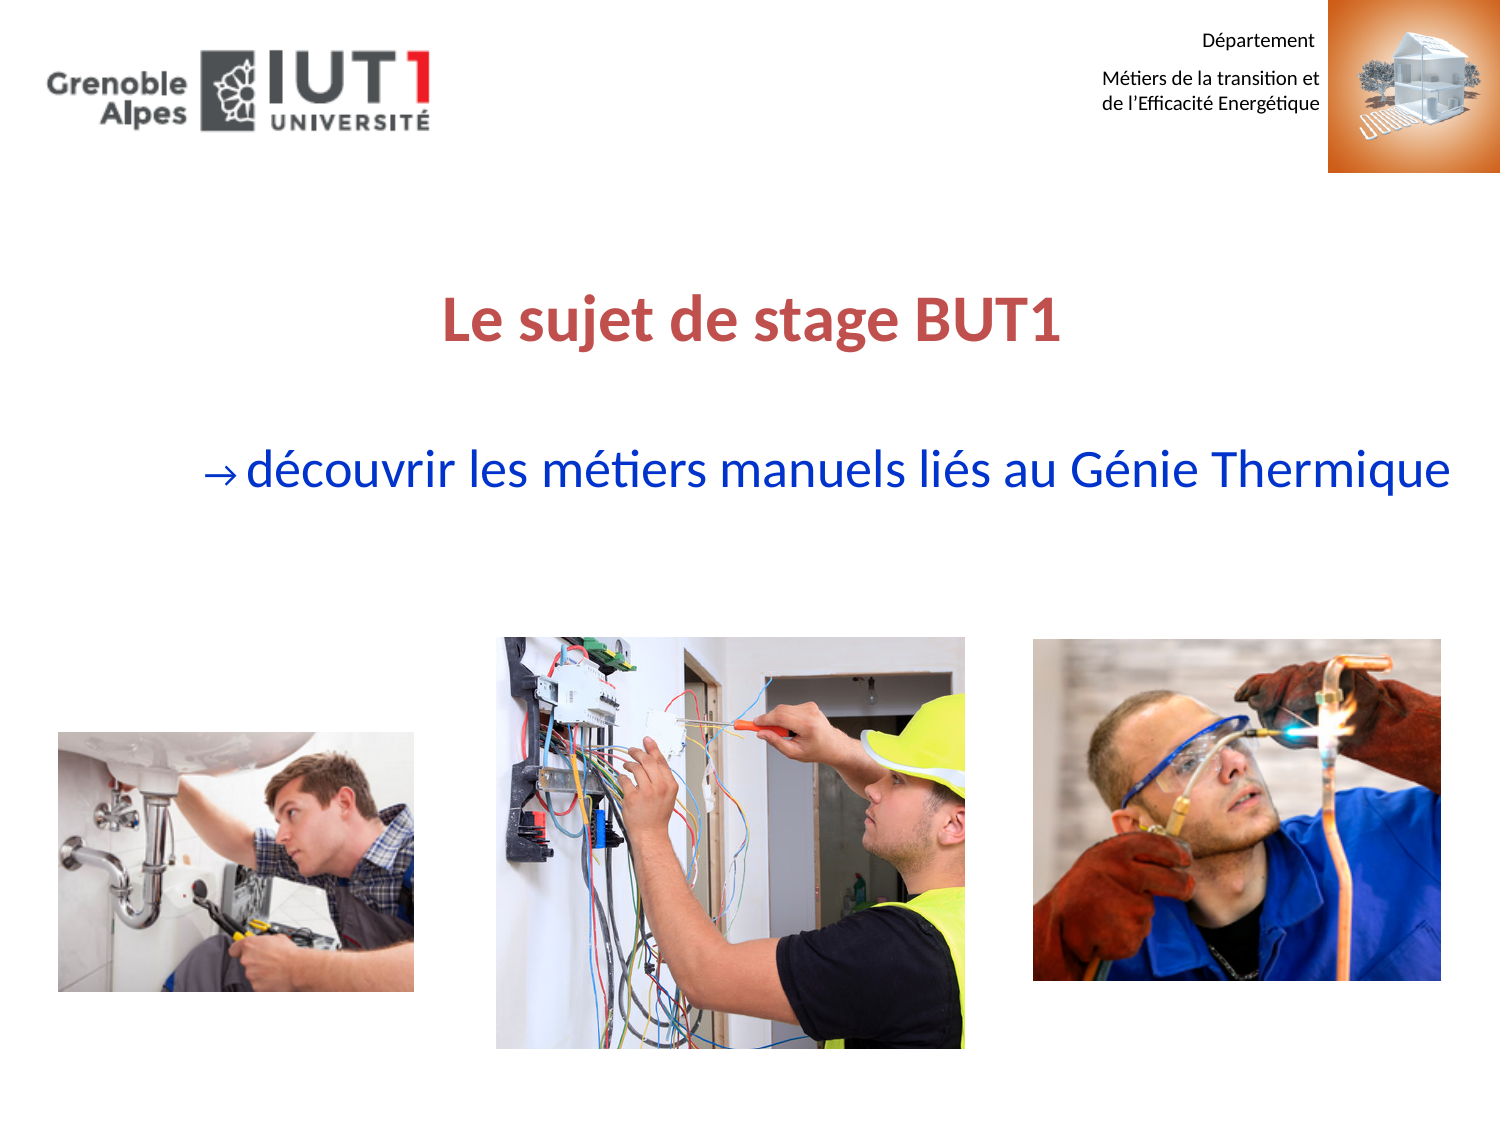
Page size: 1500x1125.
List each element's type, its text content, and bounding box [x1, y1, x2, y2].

title Le sujet de stage BUT1 [177, 261, 1328, 338]
text_box → découvrir les métiers manuels liés au Génie Thermique [41, 338, 1471, 1024]
picture [1328, 0, 1500, 173]
picture [1033, 639, 1441, 981]
picture [58, 732, 414, 992]
text_box Département Métiers de la transition et de l’Efficacité Energétique [1062, 19, 1335, 123]
picture [496, 637, 965, 1049]
picture [6, 7, 550, 173]
